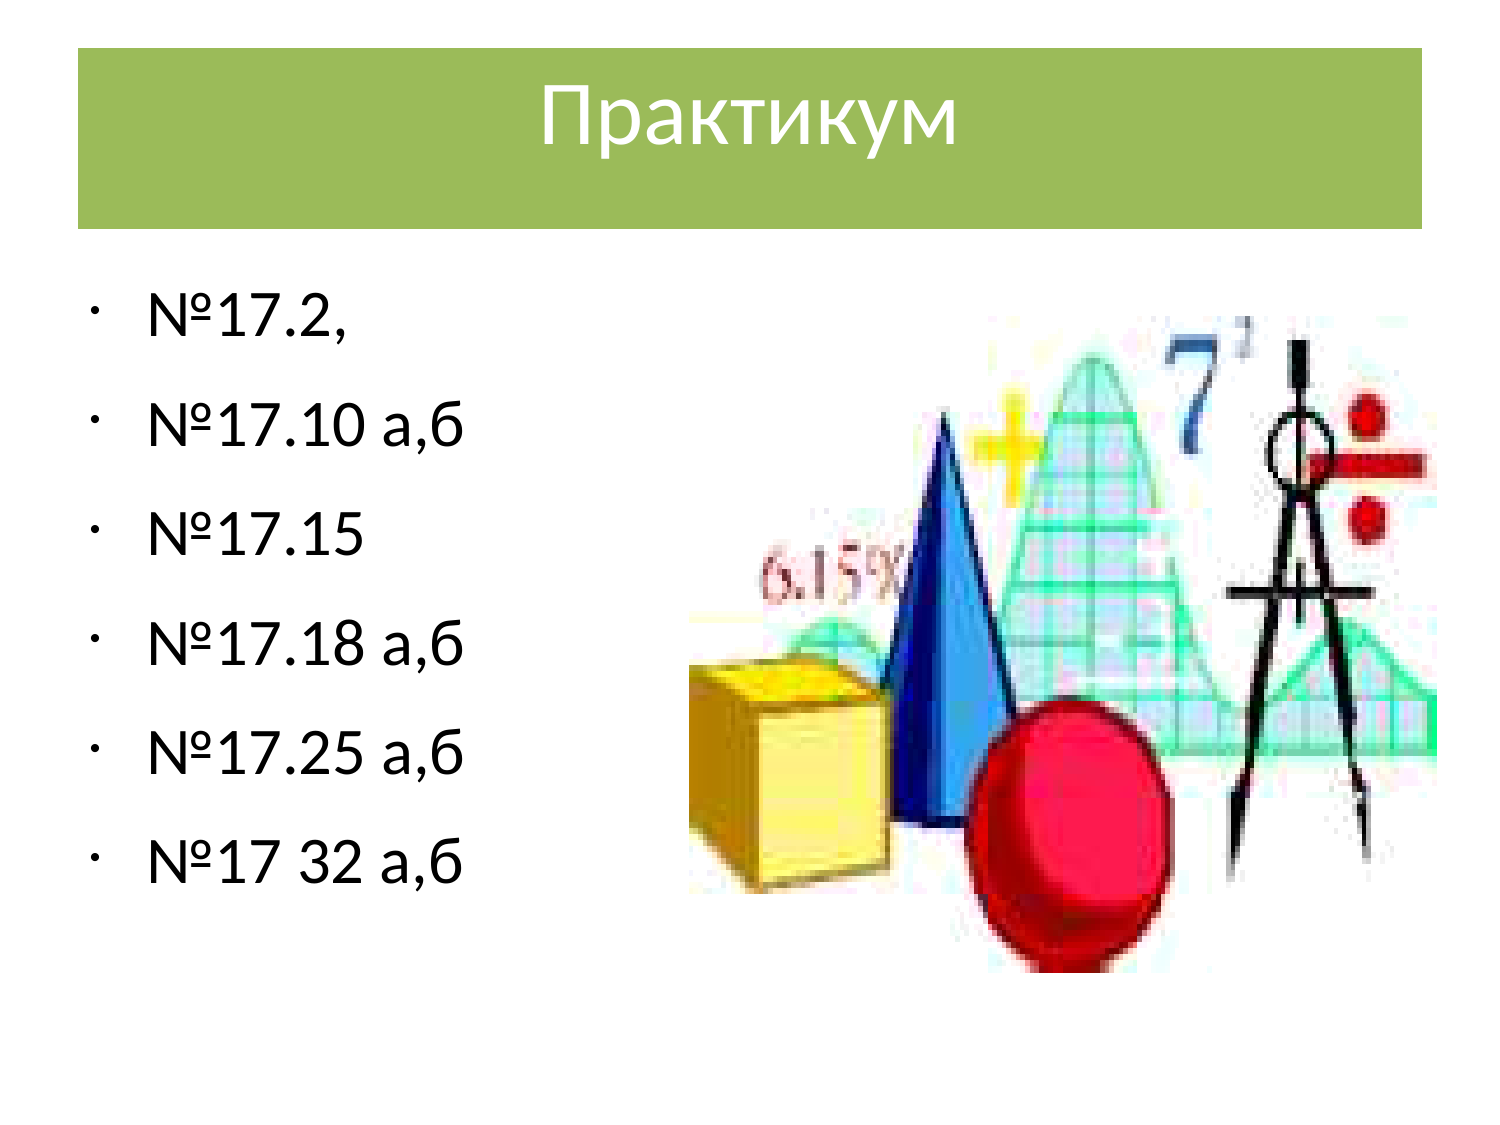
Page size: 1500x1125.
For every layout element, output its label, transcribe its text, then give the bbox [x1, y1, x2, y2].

list №17.2, №17.10 а,б №17.15 №17.18 а,б №17.25 а,б №17 32 а,б [75, 262, 1425, 1005]
picture [689, 316, 1437, 973]
title Практикум [75, 45, 1425, 233]
